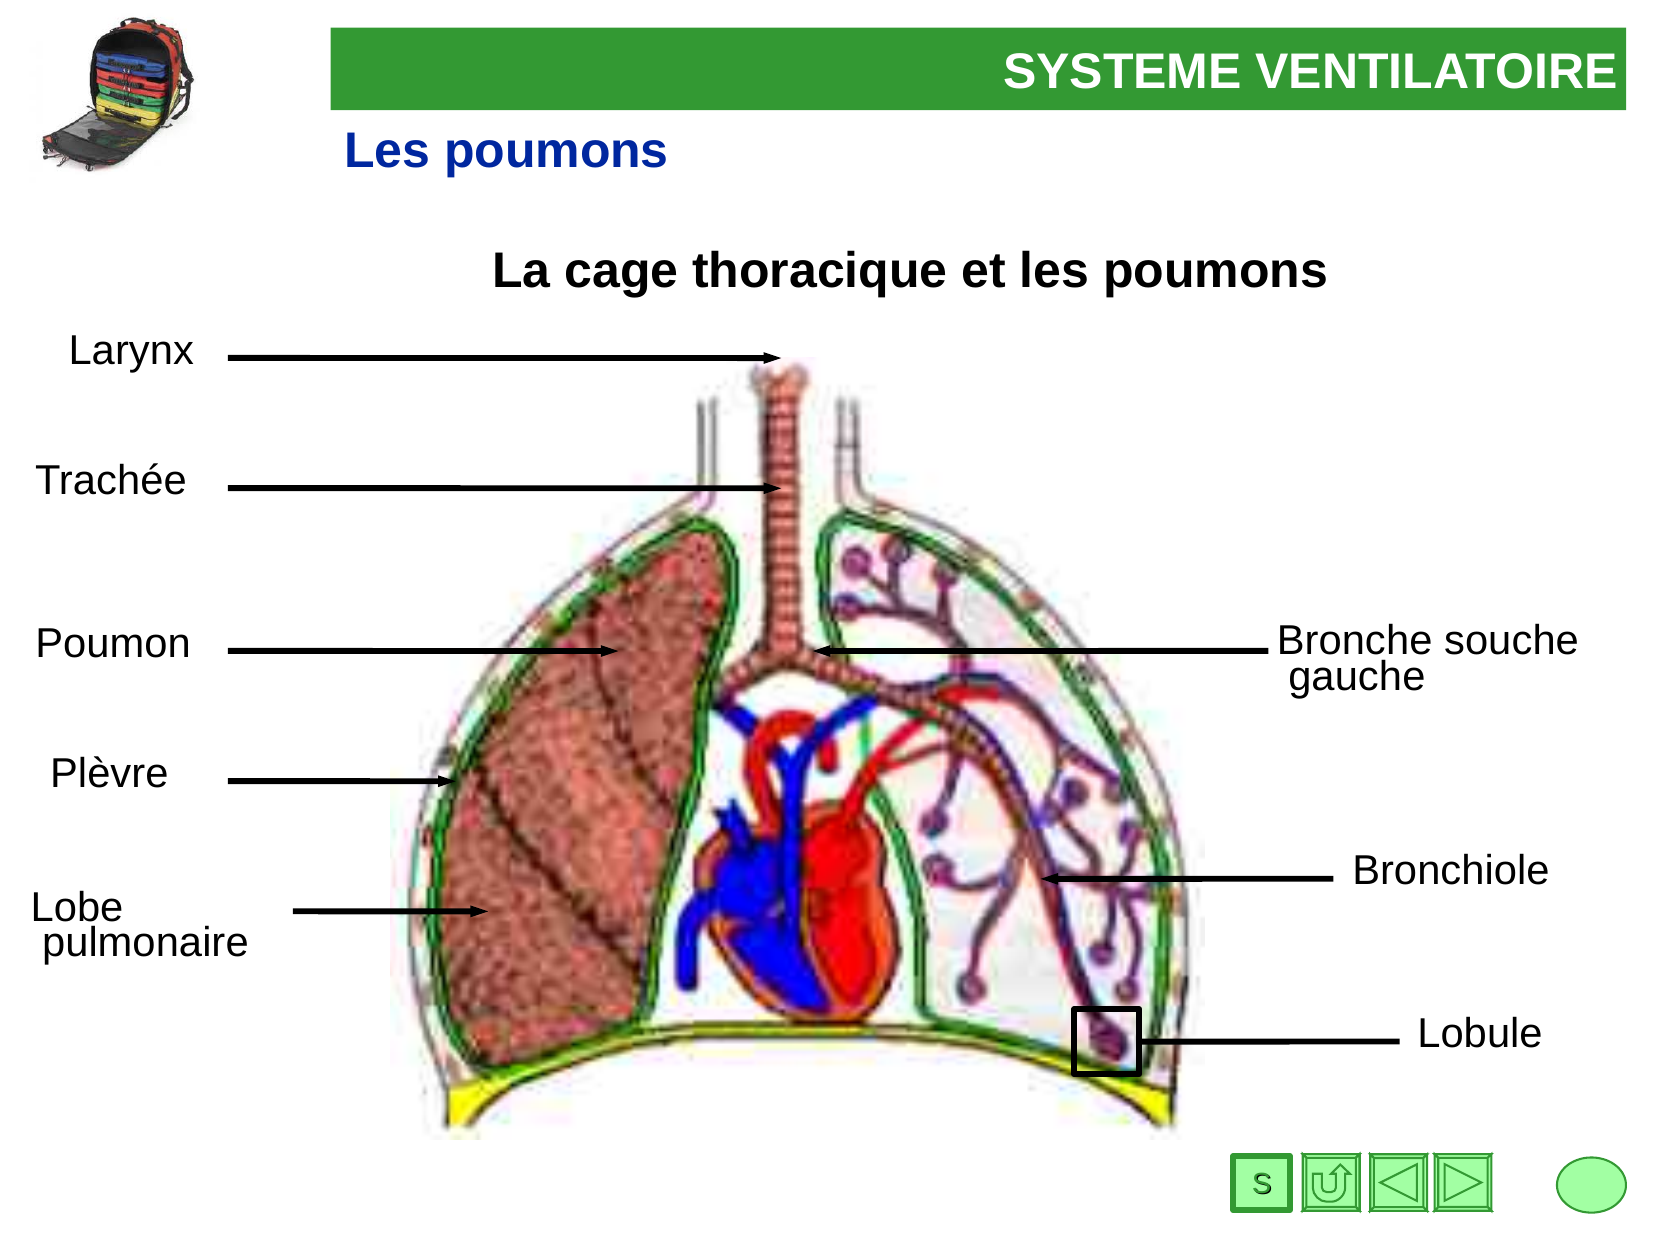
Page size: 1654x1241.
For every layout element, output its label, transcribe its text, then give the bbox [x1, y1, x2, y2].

text_box [1556, 1157, 1626, 1213]
text_box La cage thoracique et les poumons [477, 246, 1433, 326]
text_box Bronchiole [1334, 846, 1592, 921]
text_box Trachée [17, 455, 261, 521]
text_box Poumon [17, 618, 229, 694]
text_box Larynx [50, 325, 229, 401]
text_box Lobe pulmonaire [15, 885, 290, 993]
picture [29, 5, 201, 183]
text_box Plèvre [32, 748, 228, 824]
title SYSTEME VENTILATOIRE [331, 35, 1619, 107]
text_box Lobule [1399, 1009, 1578, 1084]
picture [390, 357, 1205, 1140]
picture [1077, 1012, 1136, 1071]
text_box Bronche souche gauche [1259, 616, 1650, 747]
title Les poumons [329, 110, 1625, 194]
